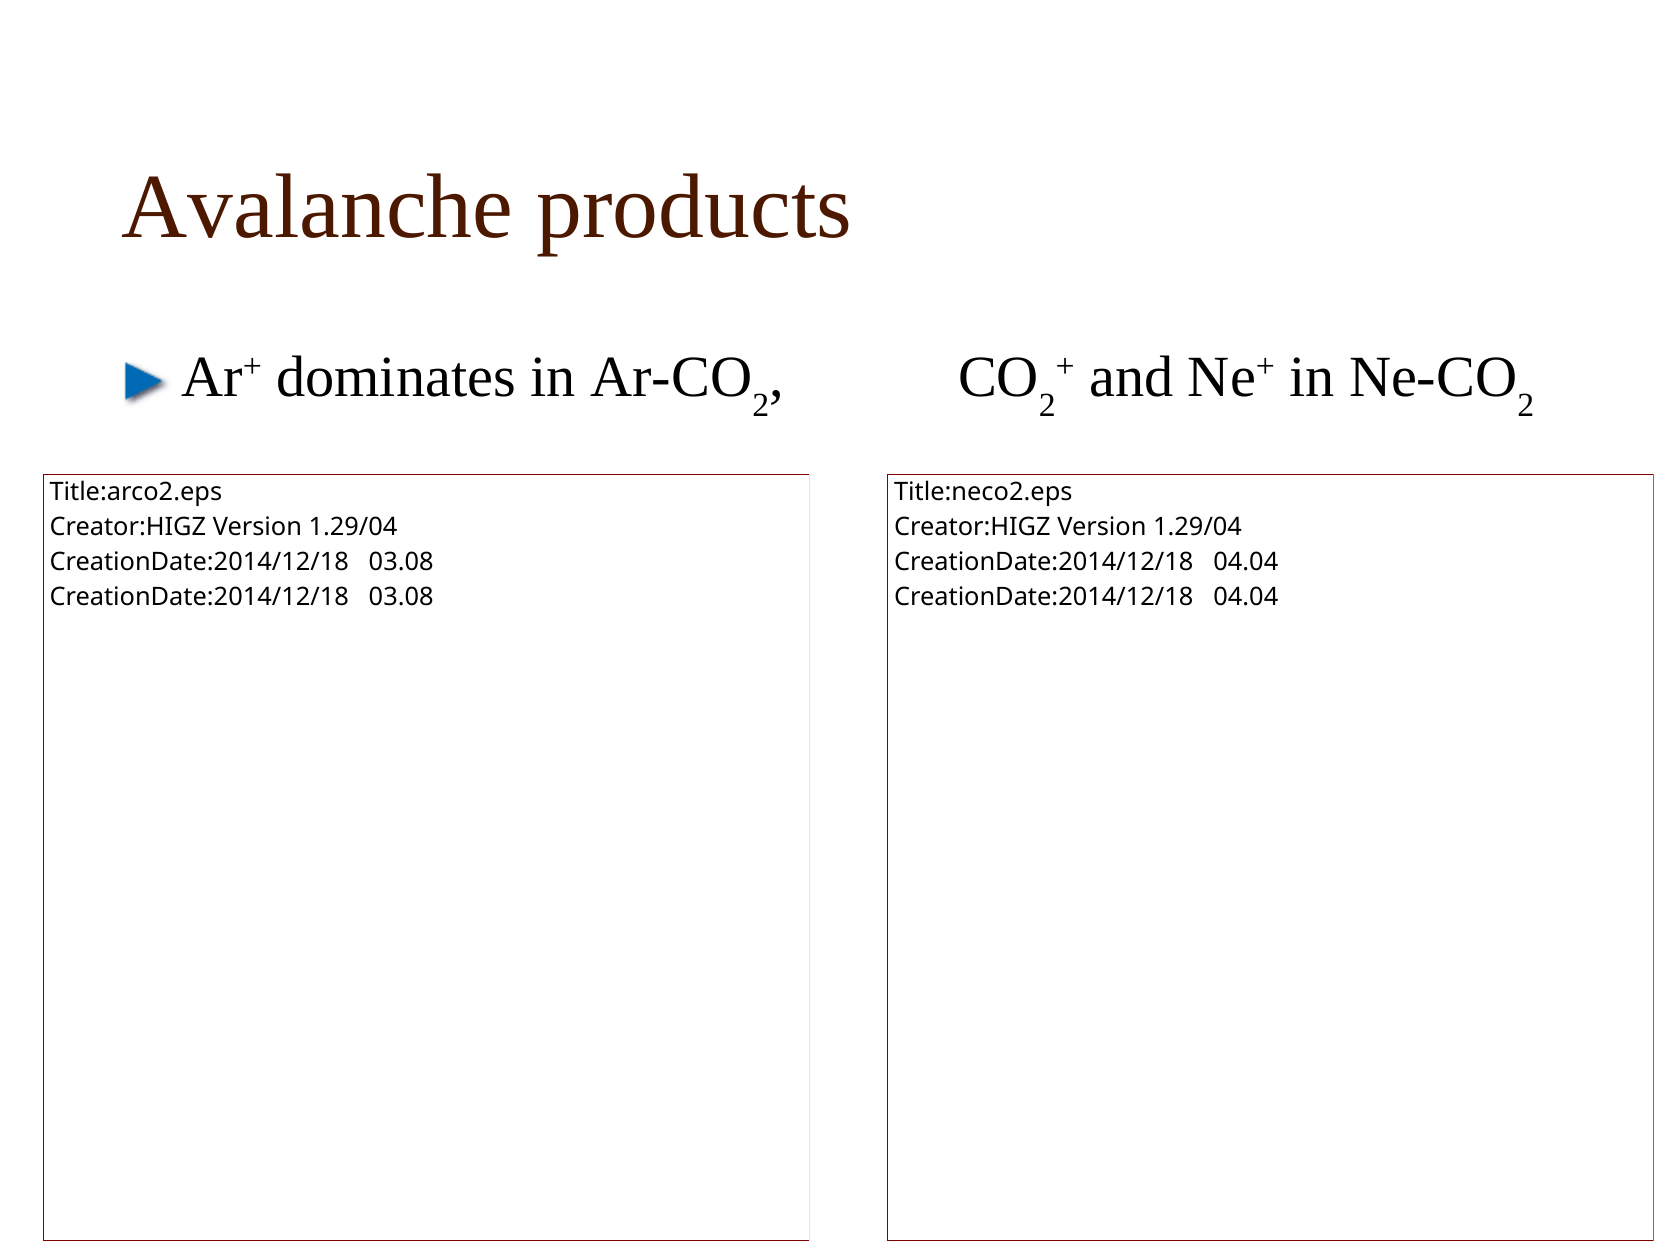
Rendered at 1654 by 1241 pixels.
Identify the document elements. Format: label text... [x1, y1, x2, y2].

picture [885, 472, 1653, 1241]
picture [41, 472, 810, 1241]
list Ar+ dominates in Ar-CO2, CO2+ and Ne+ in Ne-CO2 [121, 344, 1653, 1065]
title Avalanche products [121, 102, 1534, 311]
